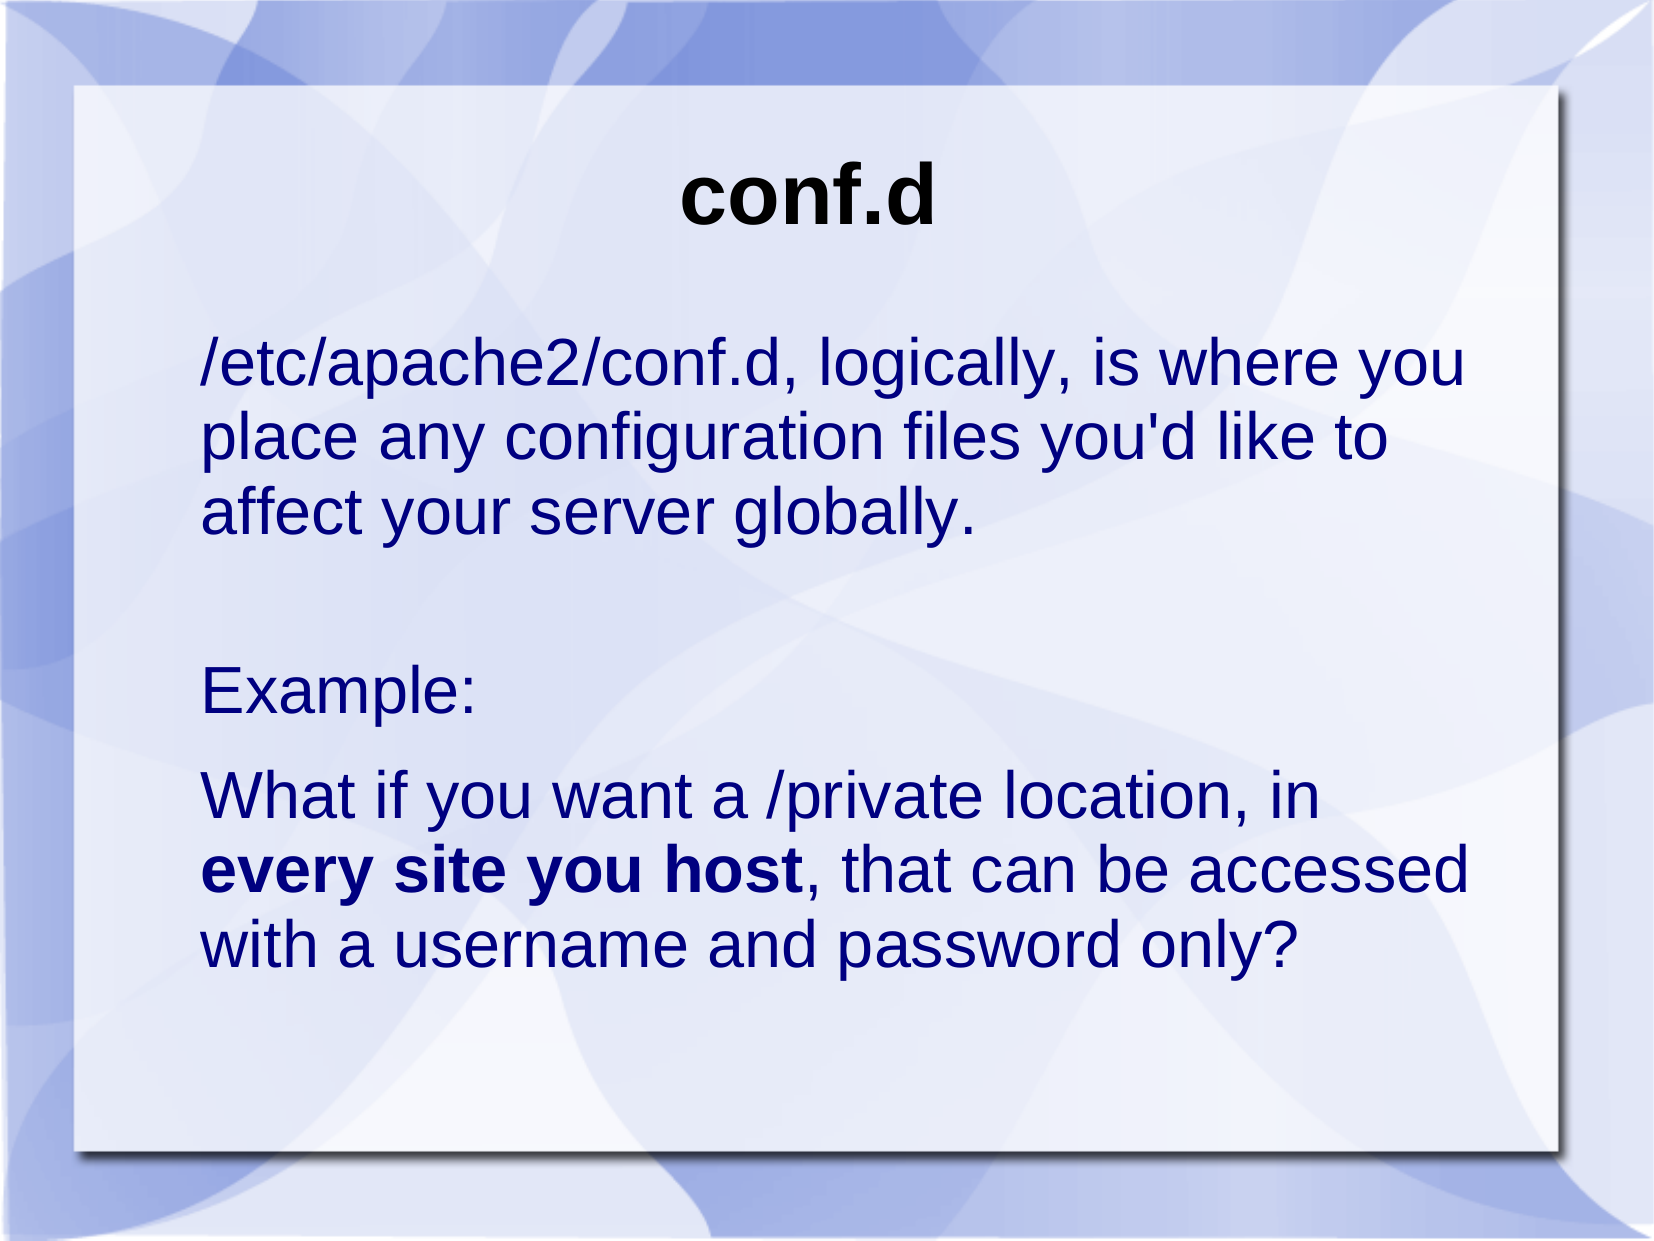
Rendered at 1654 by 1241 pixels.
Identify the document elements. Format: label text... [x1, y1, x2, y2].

list /etc/apache2/conf.d, logically, is where you place any configuration files you'd like to affect your server globally. Example: What if you want a /private location, in every site you host, that can be accessed with a username and password only? [129, 324, 1489, 1045]
title conf.d [82, 90, 1536, 298]
picture [0, 0, 1654, 1241]
